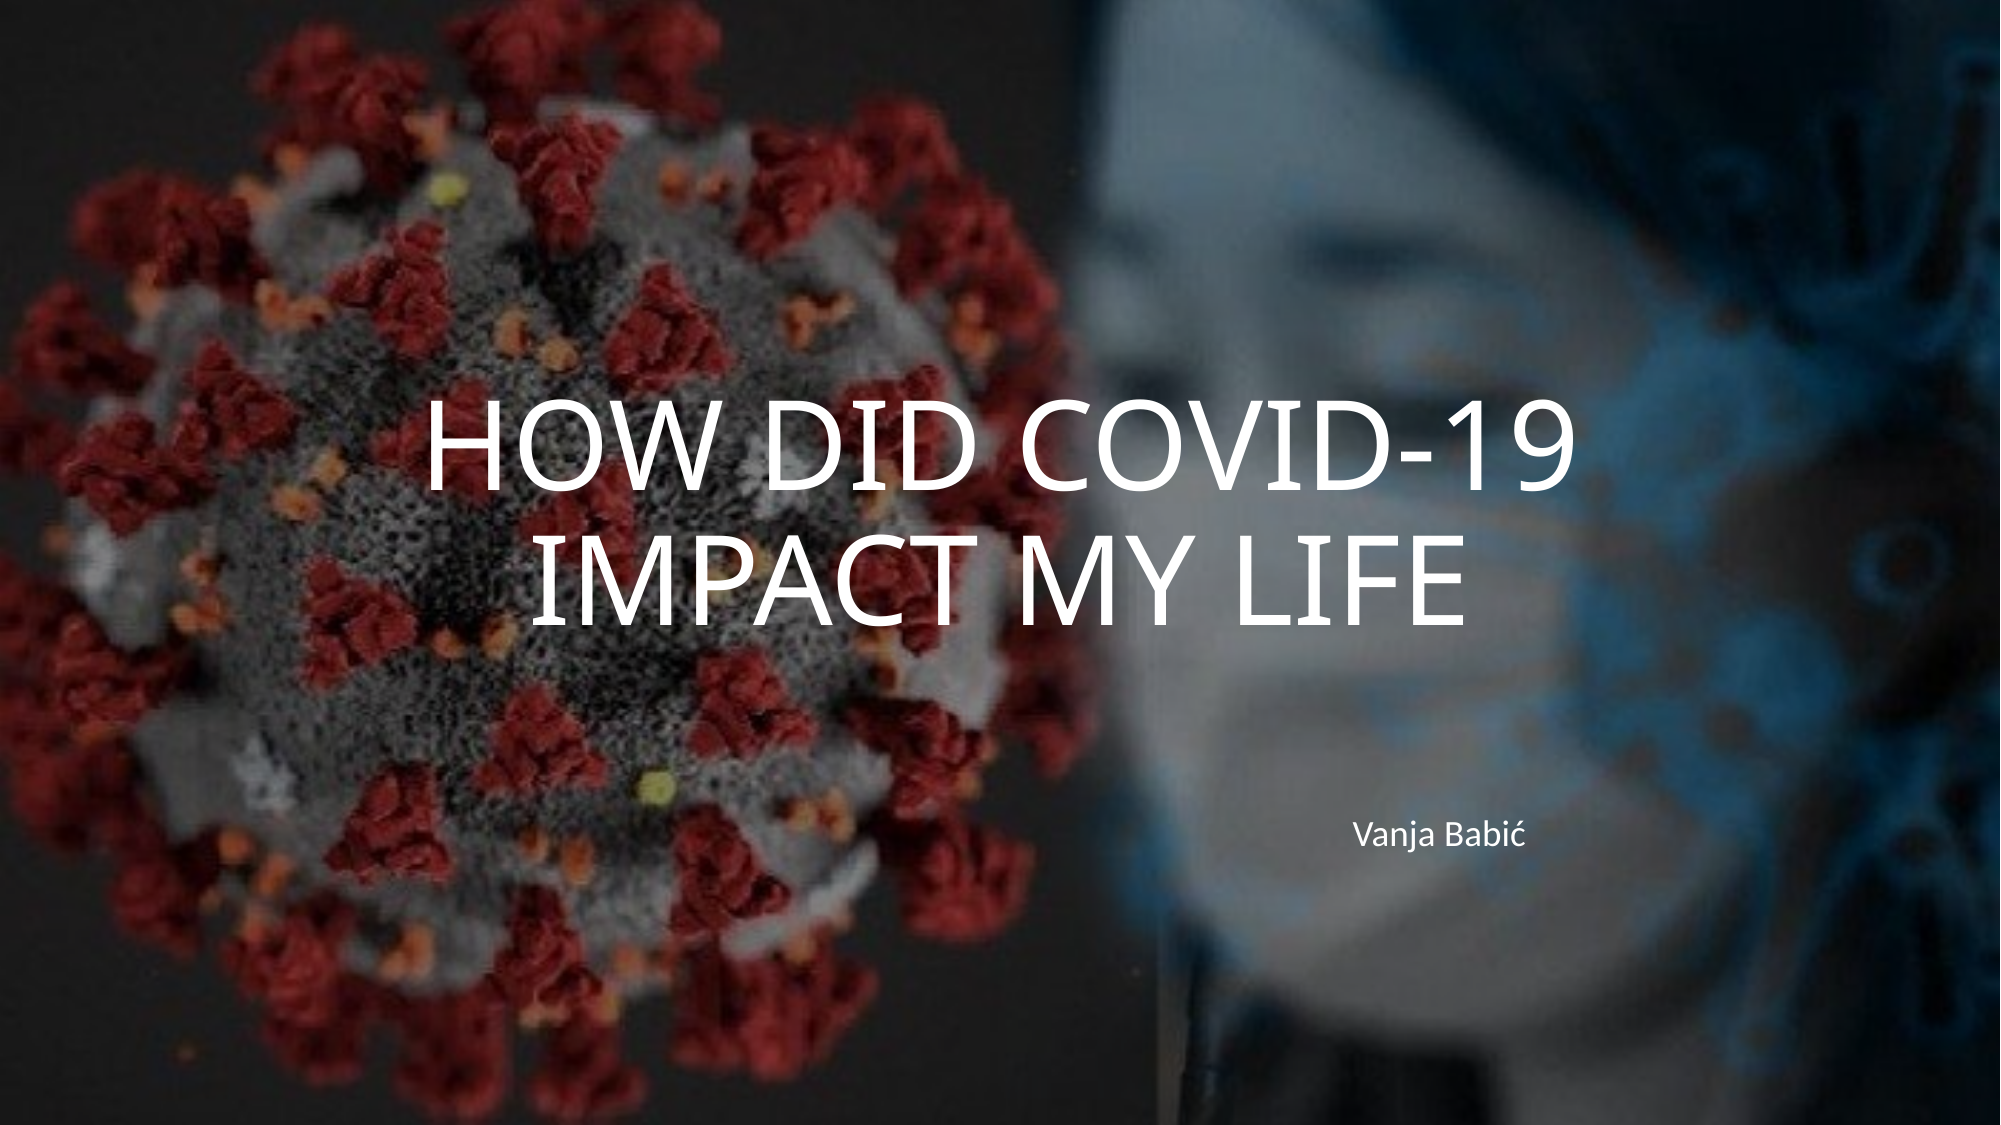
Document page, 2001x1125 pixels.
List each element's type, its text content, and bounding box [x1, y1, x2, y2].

subtitle Vanja Babić [249, 682, 1750, 863]
title HOW DID COVID-19 IMPACT MY LIFE [249, 184, 1750, 660]
picture [0, 0, 2000, 1125]
